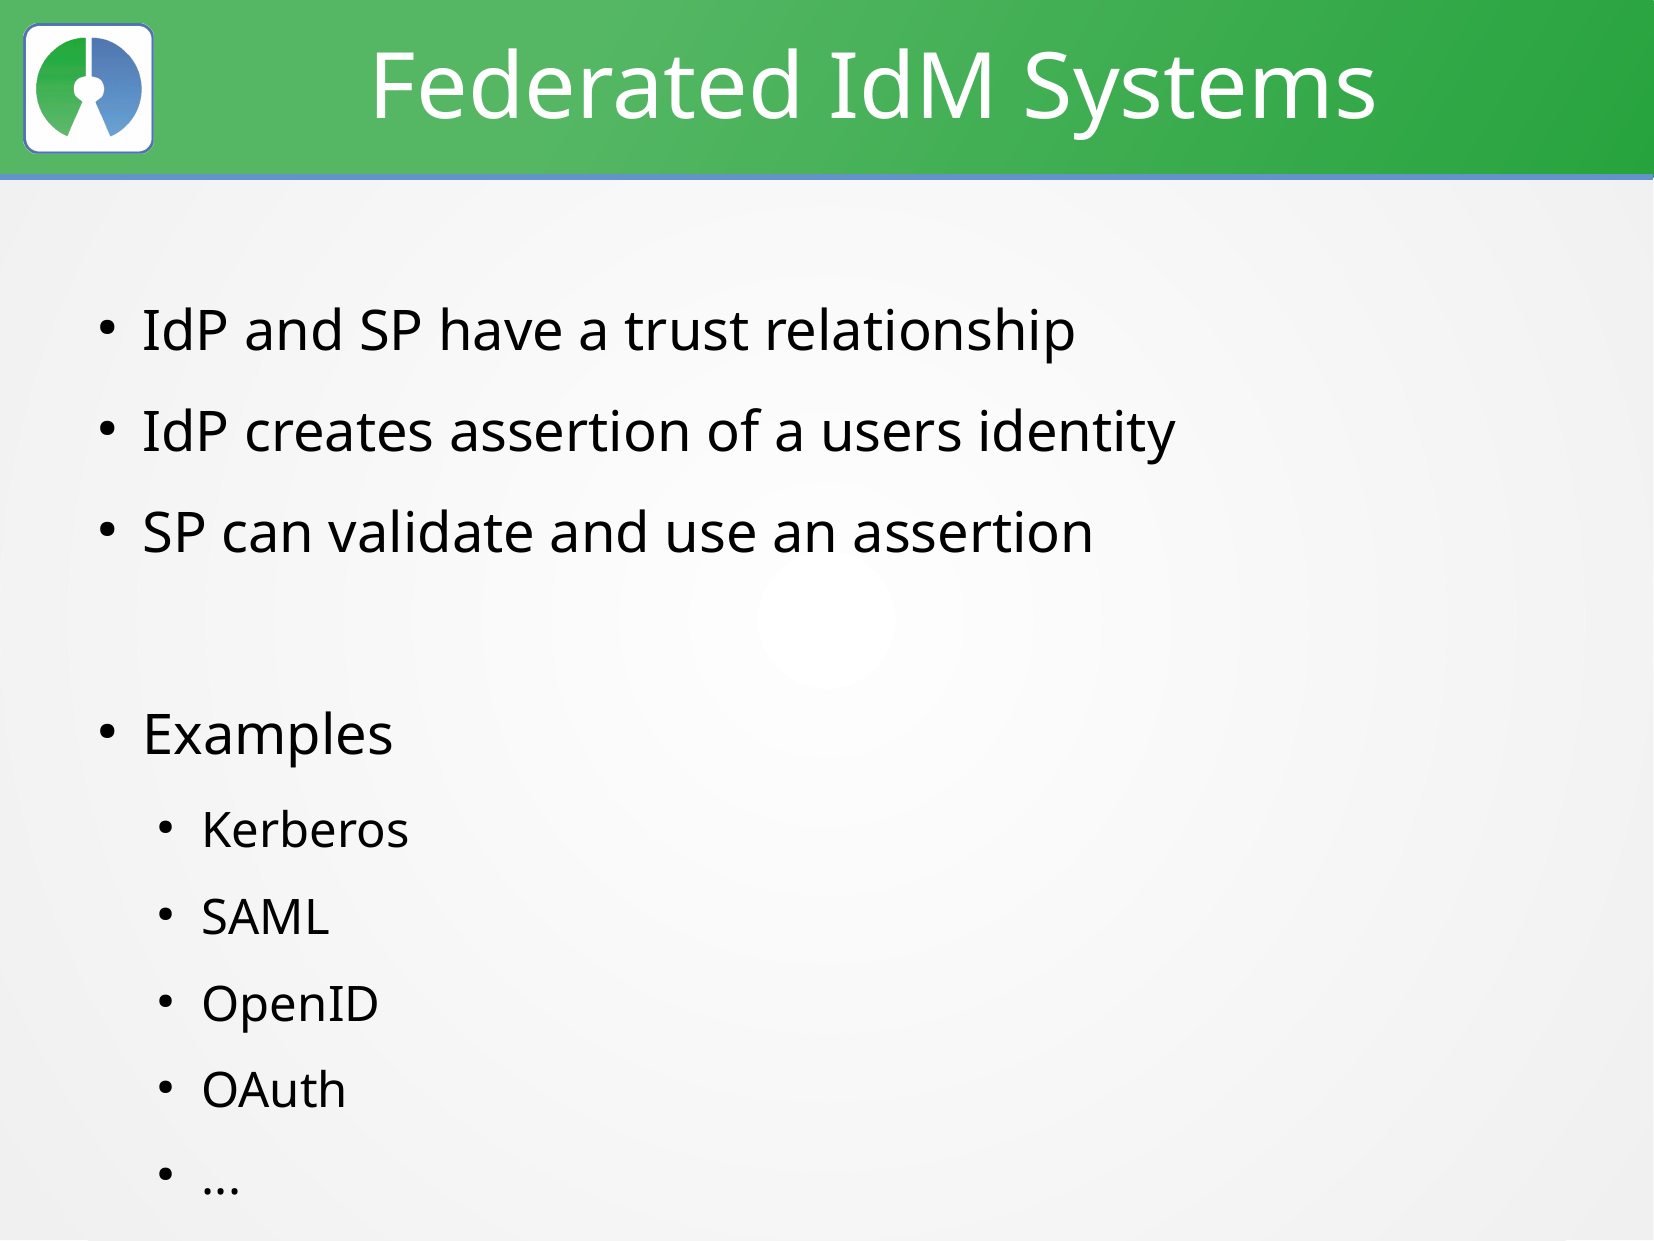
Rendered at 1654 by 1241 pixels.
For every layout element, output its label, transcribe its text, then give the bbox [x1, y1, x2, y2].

title Federated IdM Systems [177, 11, 1571, 154]
picture [23, 23, 154, 154]
list IdP and SP have a trust relationship IdP creates assertion of a users identity SP can validate and use an assertion Examples Kerberos SAML OpenID OAuth ... [82, 290, 1571, 1217]
